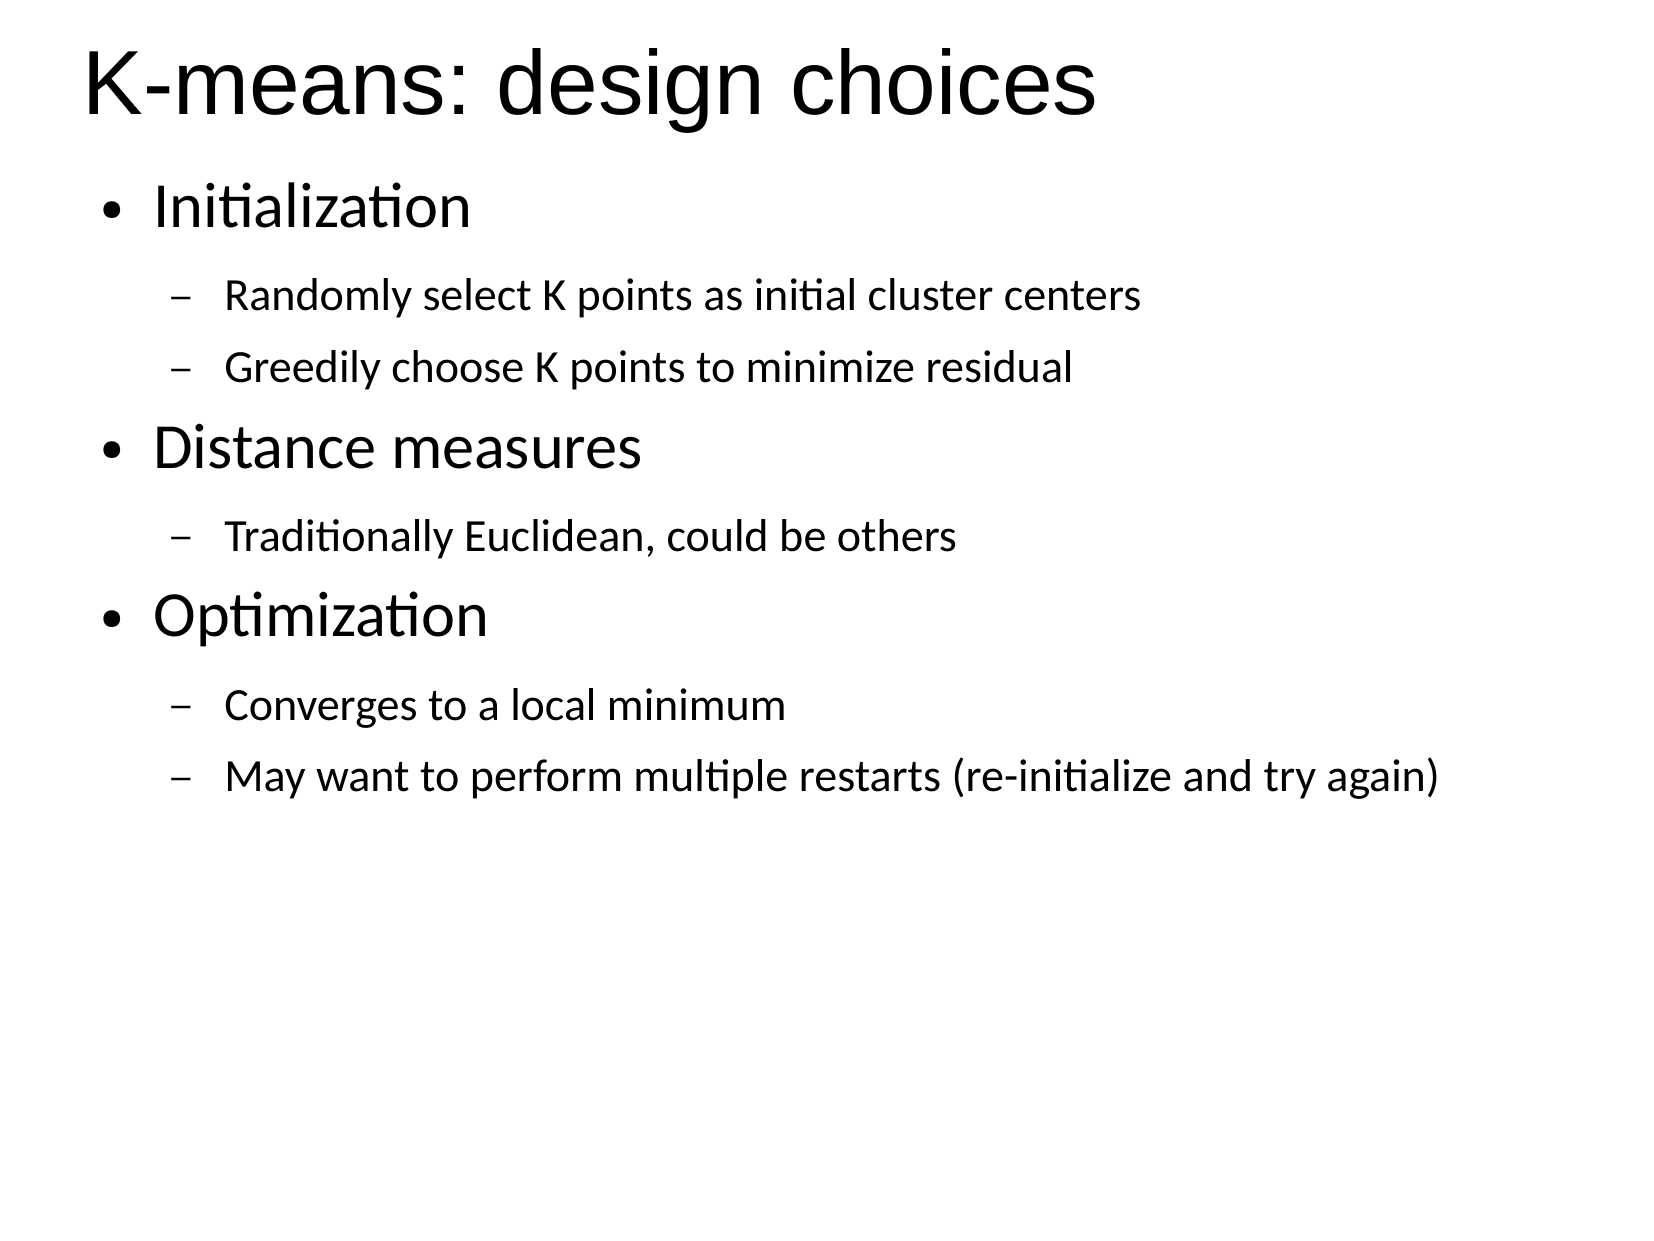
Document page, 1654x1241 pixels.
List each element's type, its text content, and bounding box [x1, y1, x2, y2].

title K-means: design choices [82, 0, 1571, 166]
list Initialization Randomly select K points as initial cluster centers Greedily choose K points to minimize residual Distance measures Traditionally Euclidean, could be others Optimization Converges to a local minimum May want to perform multiple restarts (re-initialize and try again) [82, 179, 1571, 1108]
